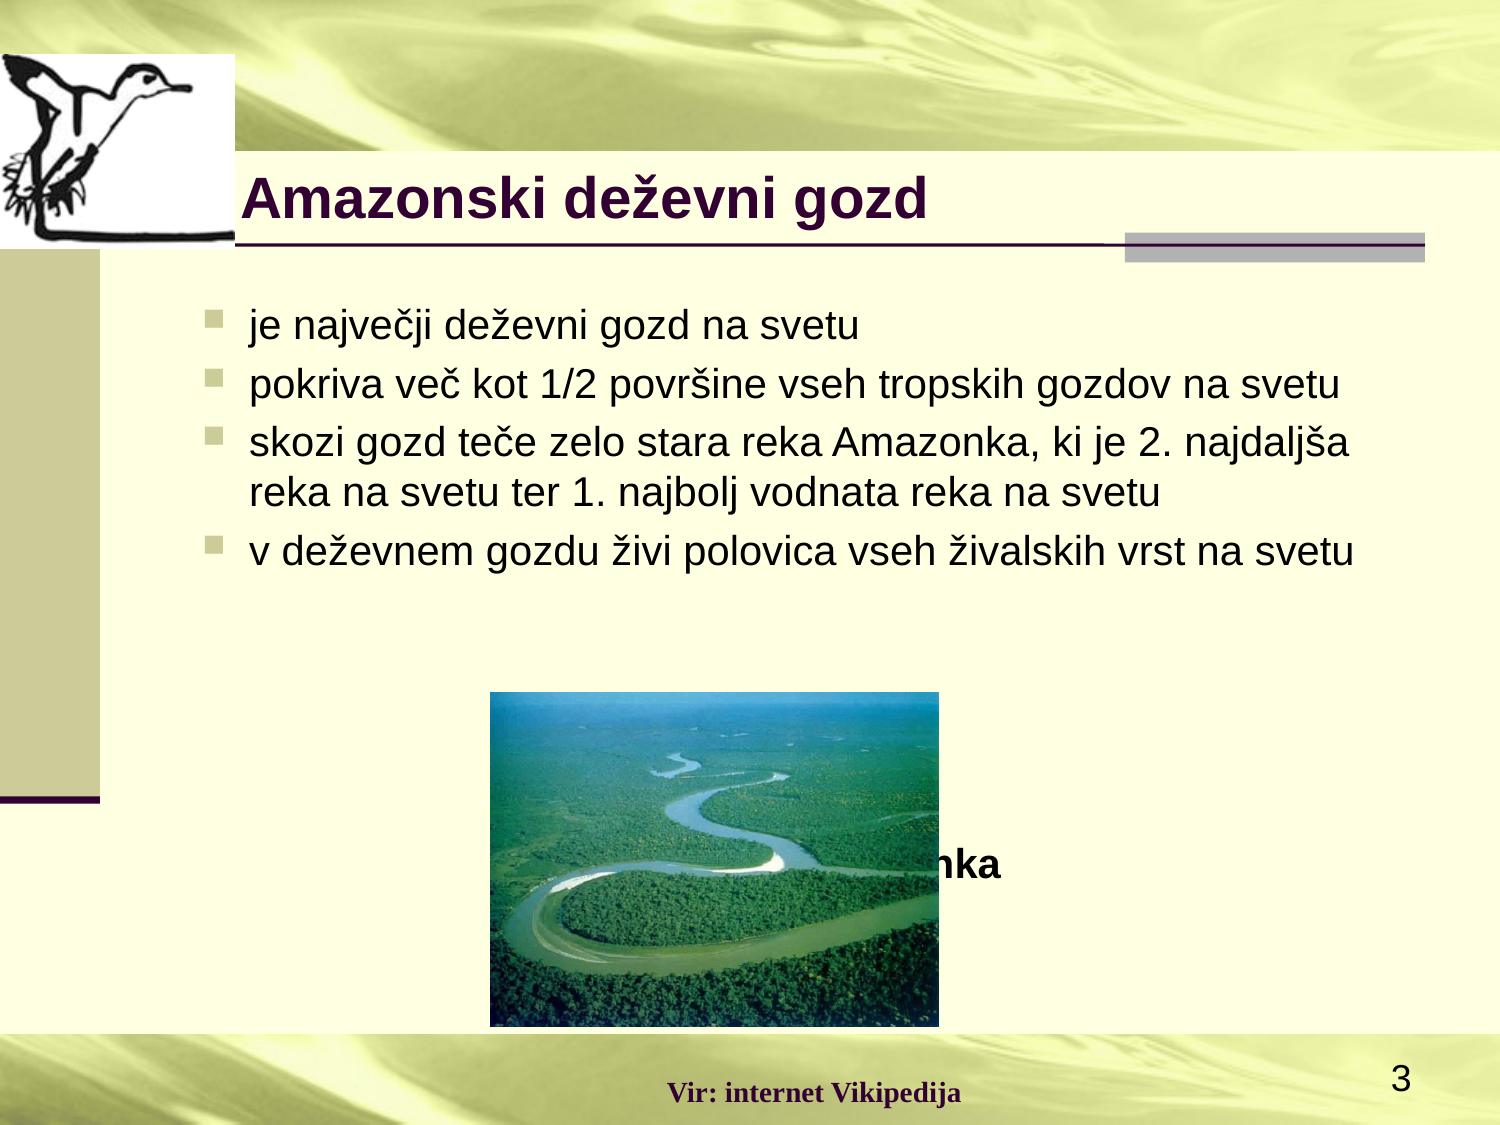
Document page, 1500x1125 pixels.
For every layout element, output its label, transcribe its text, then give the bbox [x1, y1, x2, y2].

text_box Vir: internet Vikipedija [253, 1057, 1376, 1125]
list je največji deževni gozd na svetu pokriva več kot 1/2 površine vseh tropskih gozdov na svetu skozi gozd teče zelo stara reka Amazonka, ki je 2. najdaljša reka na svetu ter 1. najbolj vodnata reka na svetu v deževnem gozdu živi polovica vseh živalskih vrst na svetu reka Amazonka [112, 290, 1447, 1035]
title Amazonski deževni gozd [235, 148, 1500, 241]
picture [0, 54, 235, 249]
picture [490, 692, 939, 1027]
